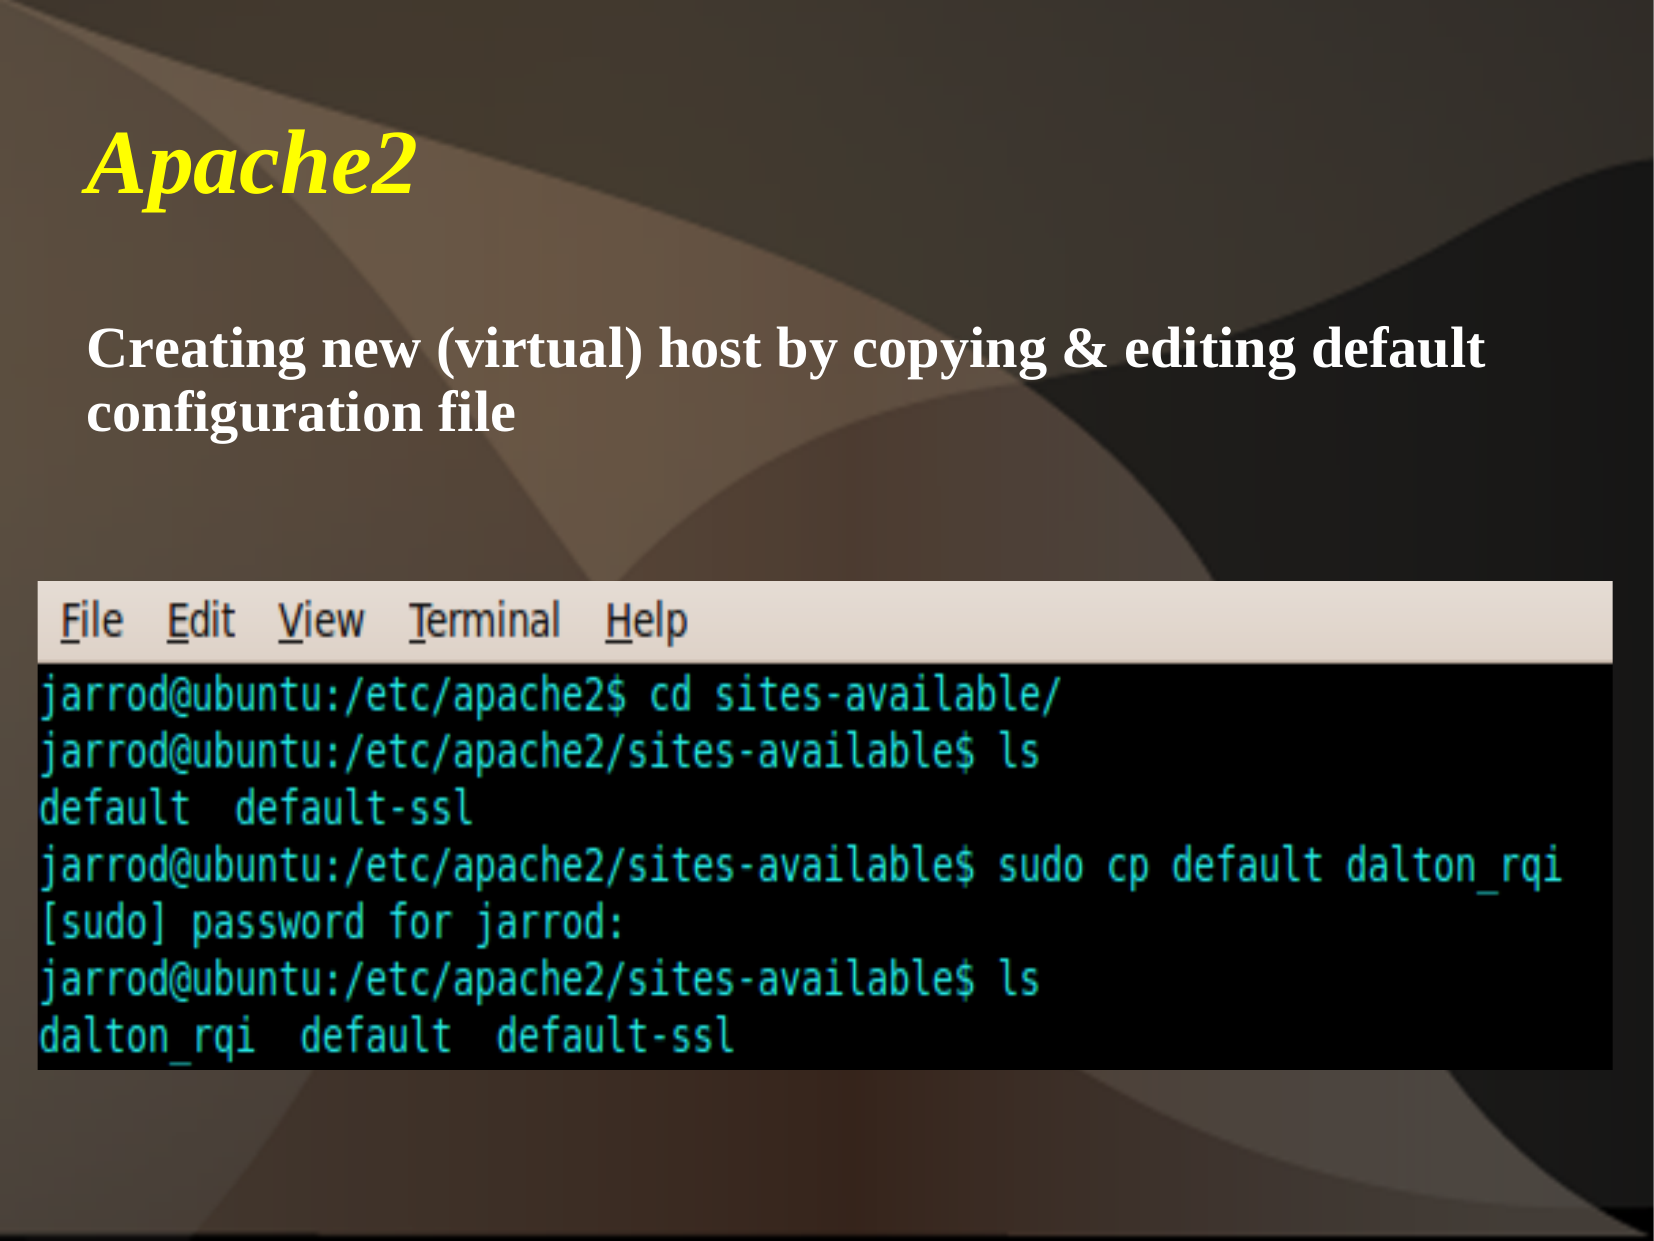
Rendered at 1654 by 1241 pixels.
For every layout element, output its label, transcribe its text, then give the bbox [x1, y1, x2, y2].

picture [0, 0, 1654, 1241]
title Apache2 Creating new (virtual) host by copying & editing default configuration file [86, 111, 1576, 445]
